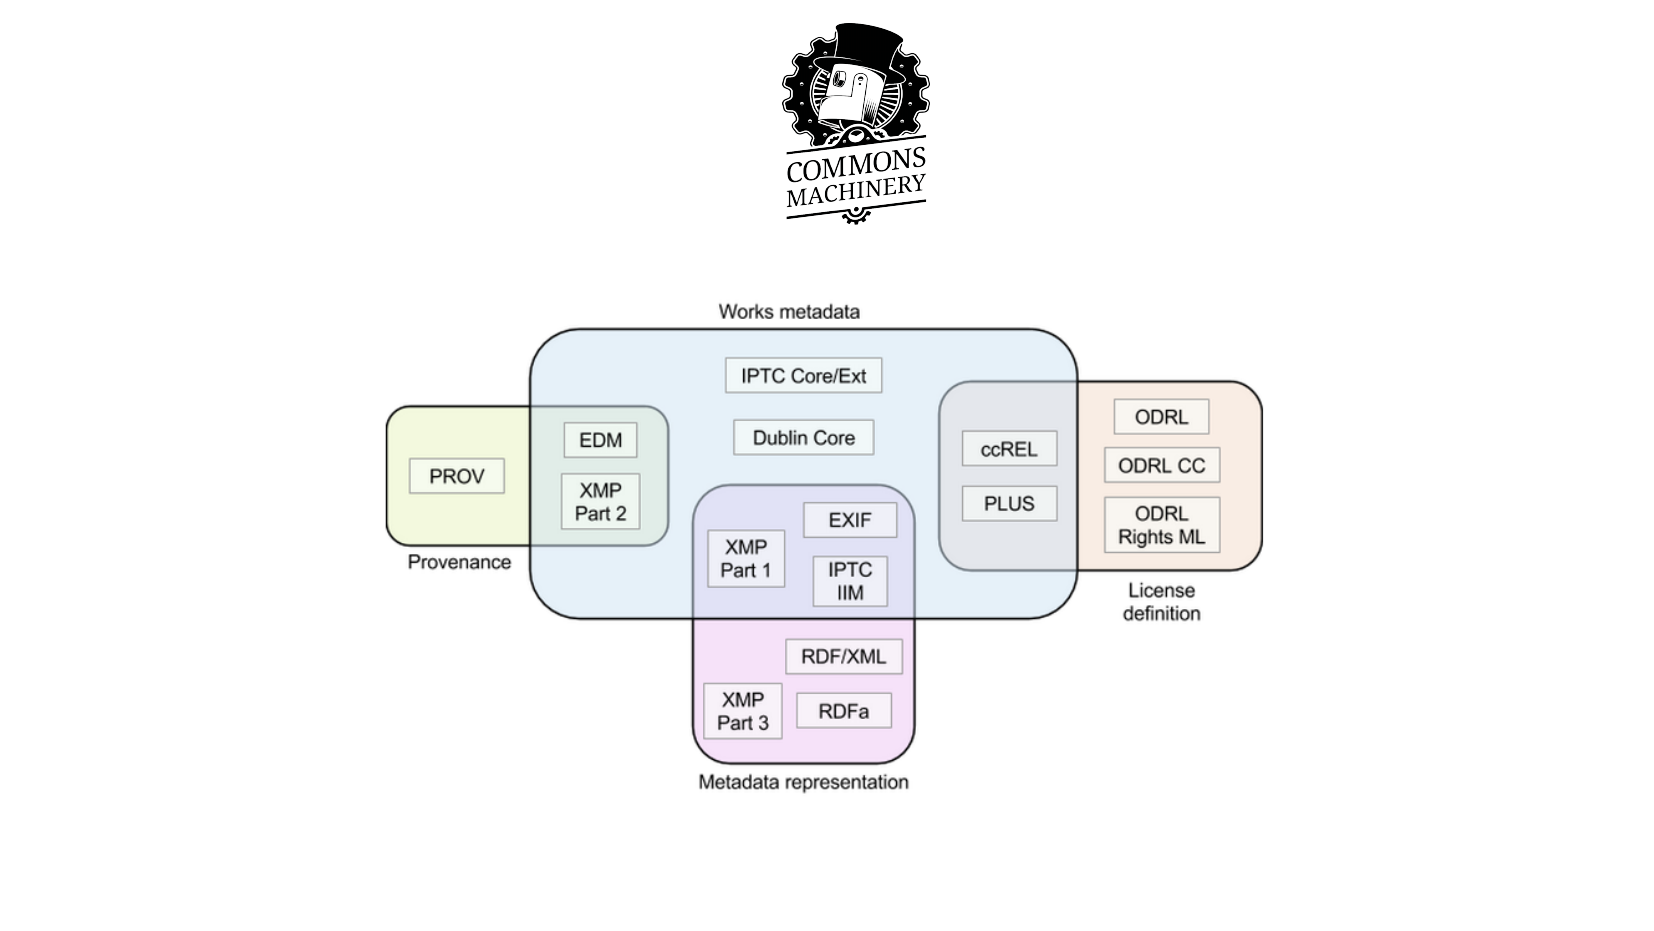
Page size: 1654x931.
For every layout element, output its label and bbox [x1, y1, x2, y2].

picture [782, 23, 930, 225]
picture [371, 269, 1283, 810]
